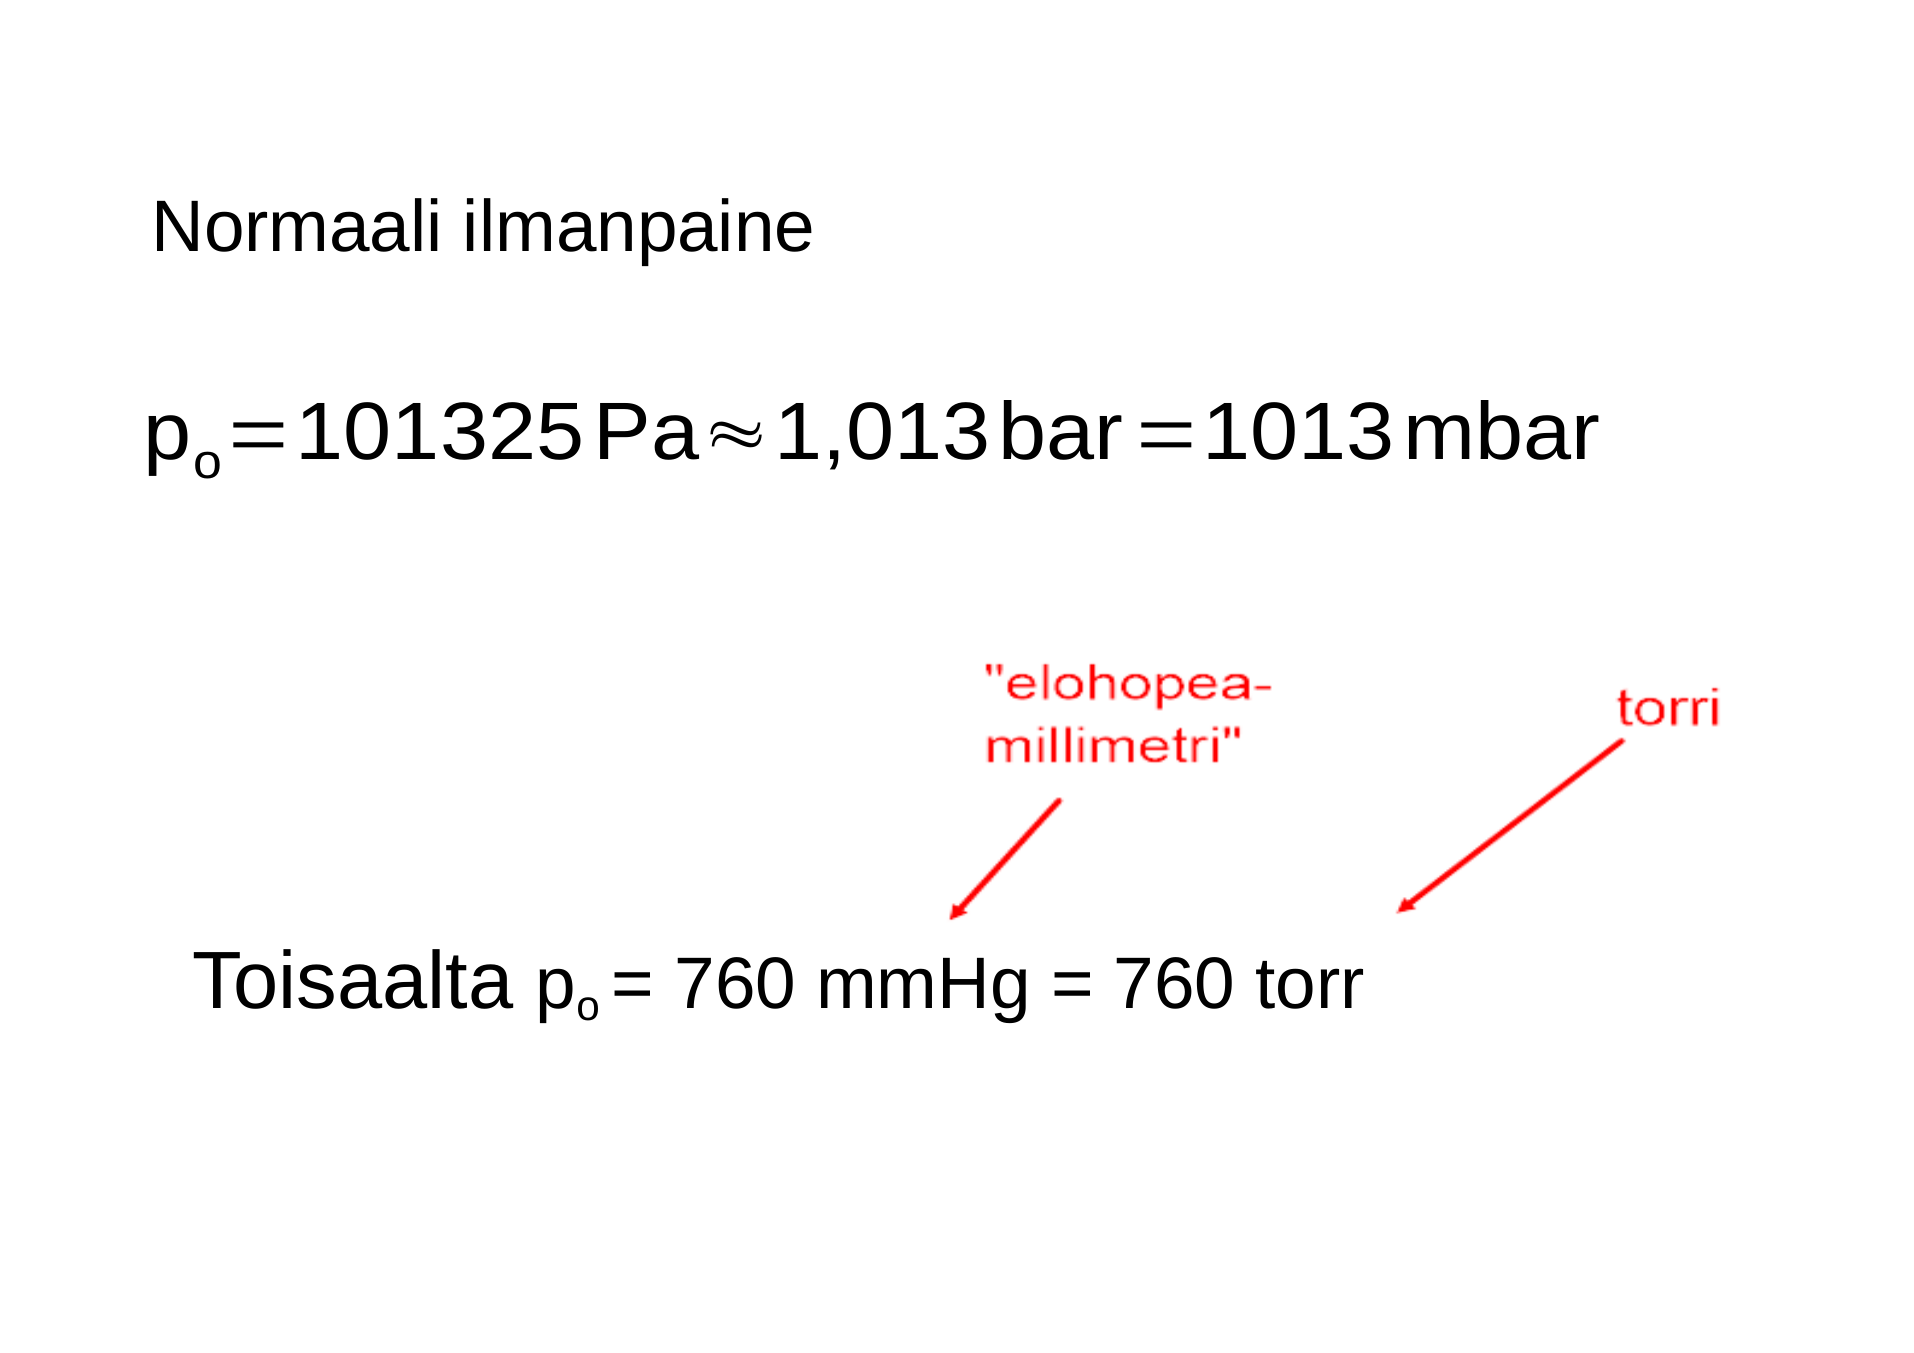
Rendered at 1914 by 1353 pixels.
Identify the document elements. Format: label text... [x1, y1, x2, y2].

picture [888, 615, 1795, 941]
text_box Toisaalta po = 760 mmHg = 760 torr [177, 927, 1580, 1055]
chart [136, 385, 1614, 490]
text_box Normaali ilmanpaine [136, 178, 940, 284]
